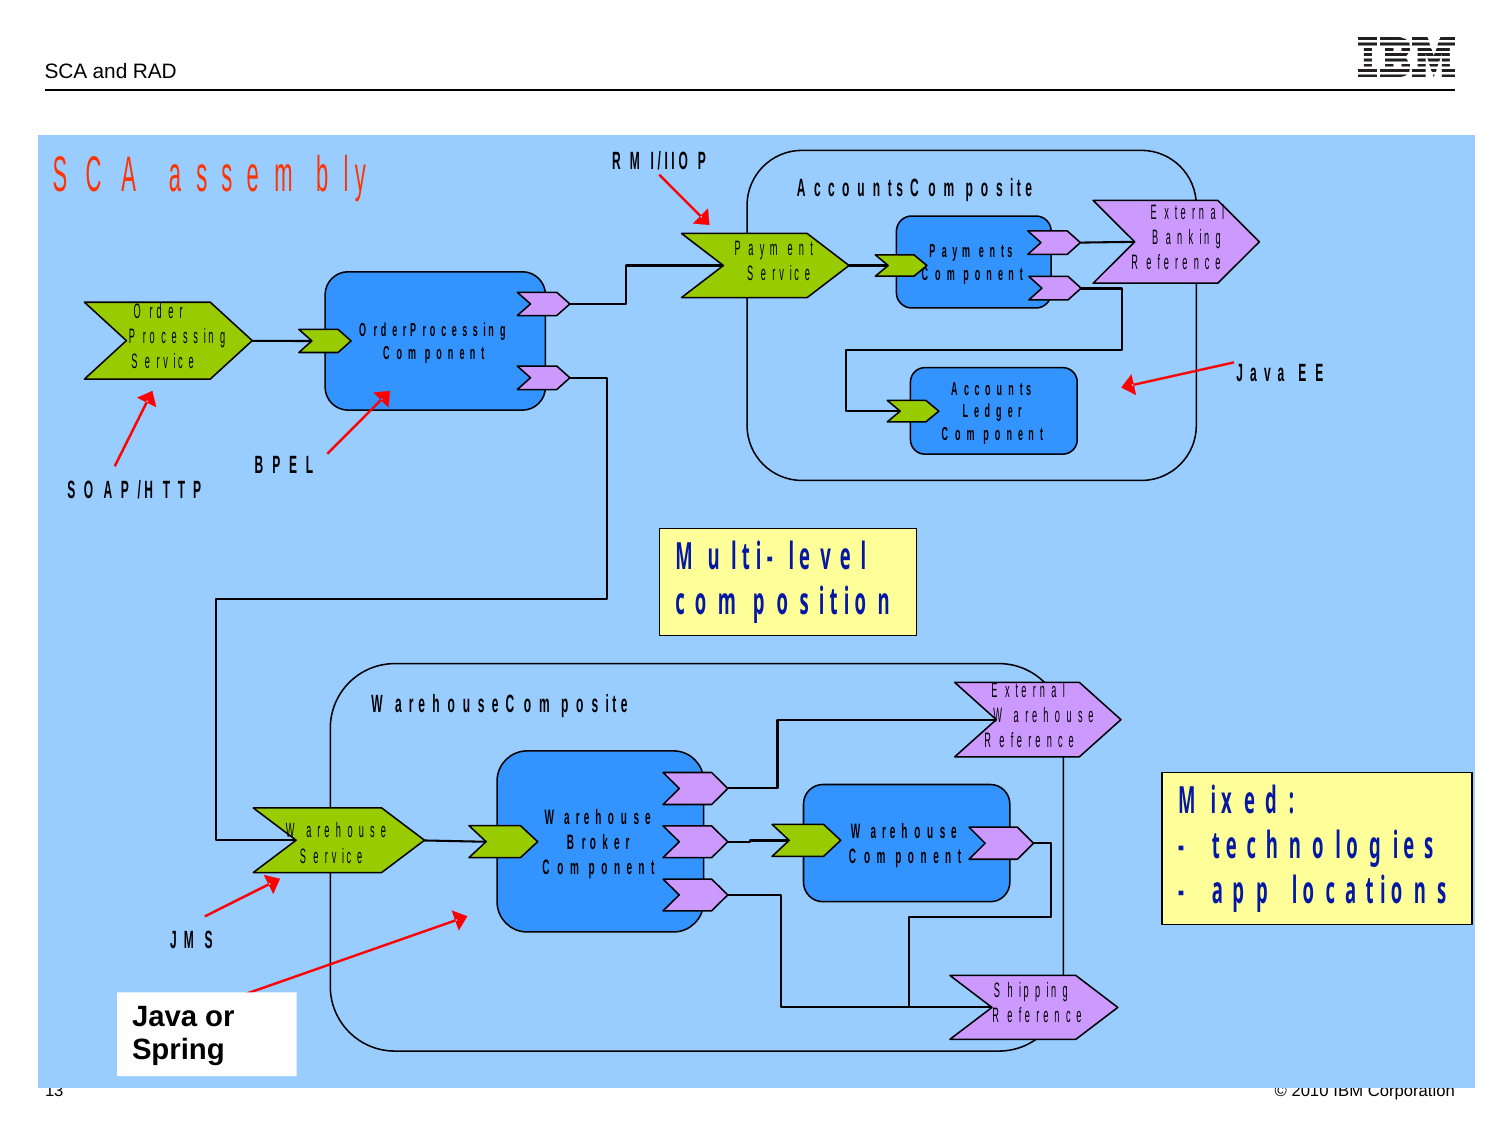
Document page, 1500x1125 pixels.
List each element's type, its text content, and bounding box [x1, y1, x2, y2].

picture [1358, 37, 1455, 77]
text_box Java or Spring [117, 992, 297, 1077]
picture [37, 135, 1476, 1088]
